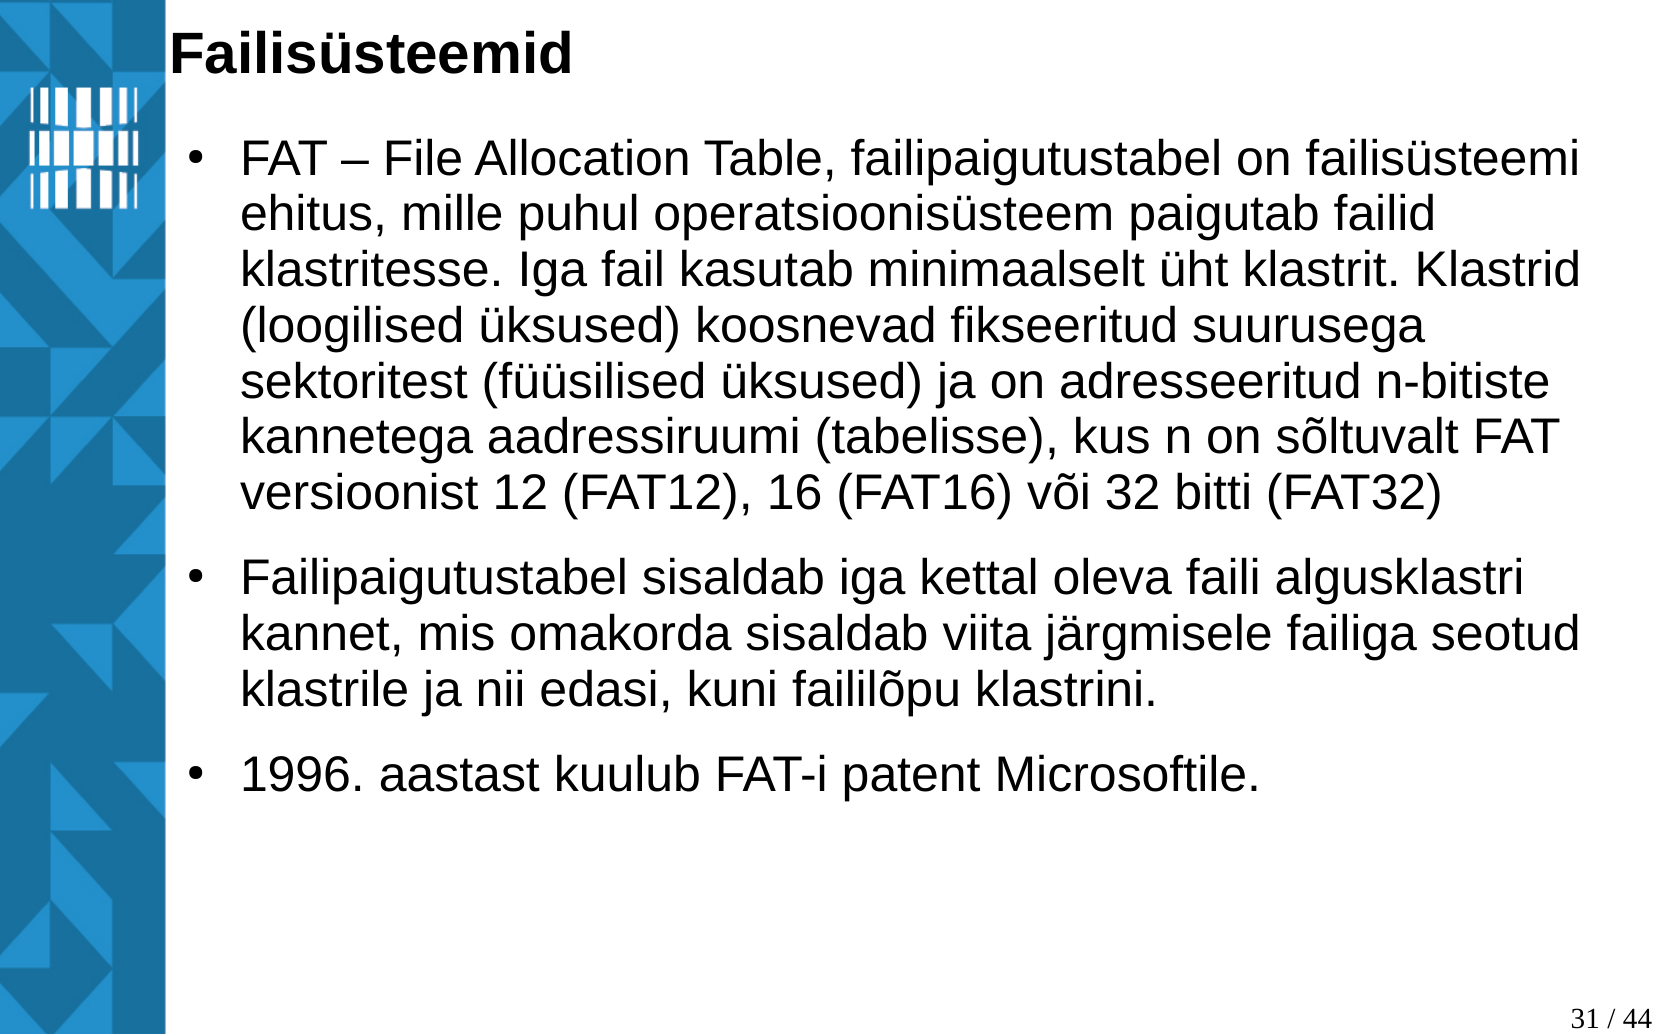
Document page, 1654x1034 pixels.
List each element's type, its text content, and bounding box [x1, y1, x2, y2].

list FAT – File Allocation Table, failipaigutustabel on failisüsteemi ehitus, mille puhul operatsioonisüsteem paigutab failid klastritesse. Iga fail kasutab minimaalselt üht klastrit. Klastrid (loogilised üksused) koosnevad fikseeritud suurusega sektoritest (füüsilised üksused) ja on adresseeritud n-bitiste kannetega aadressiruumi (tabelisse), kus n on sõltuvalt FAT versioonist 12 (FAT12), 16 (FAT16) või 32 bitti (FAT32) Failipaigutustabel sisaldab iga kettal oleva faili algusklastri kannet, mis omakorda sisaldab viita järgmisele failiga seotud klastrile ja nii edasi, kuni faililõpu klastrini. 1996. aastast kuulub FAT-i patent Microsoftile. [169, 129, 1630, 997]
title Failisüsteemid [169, 11, 1571, 95]
